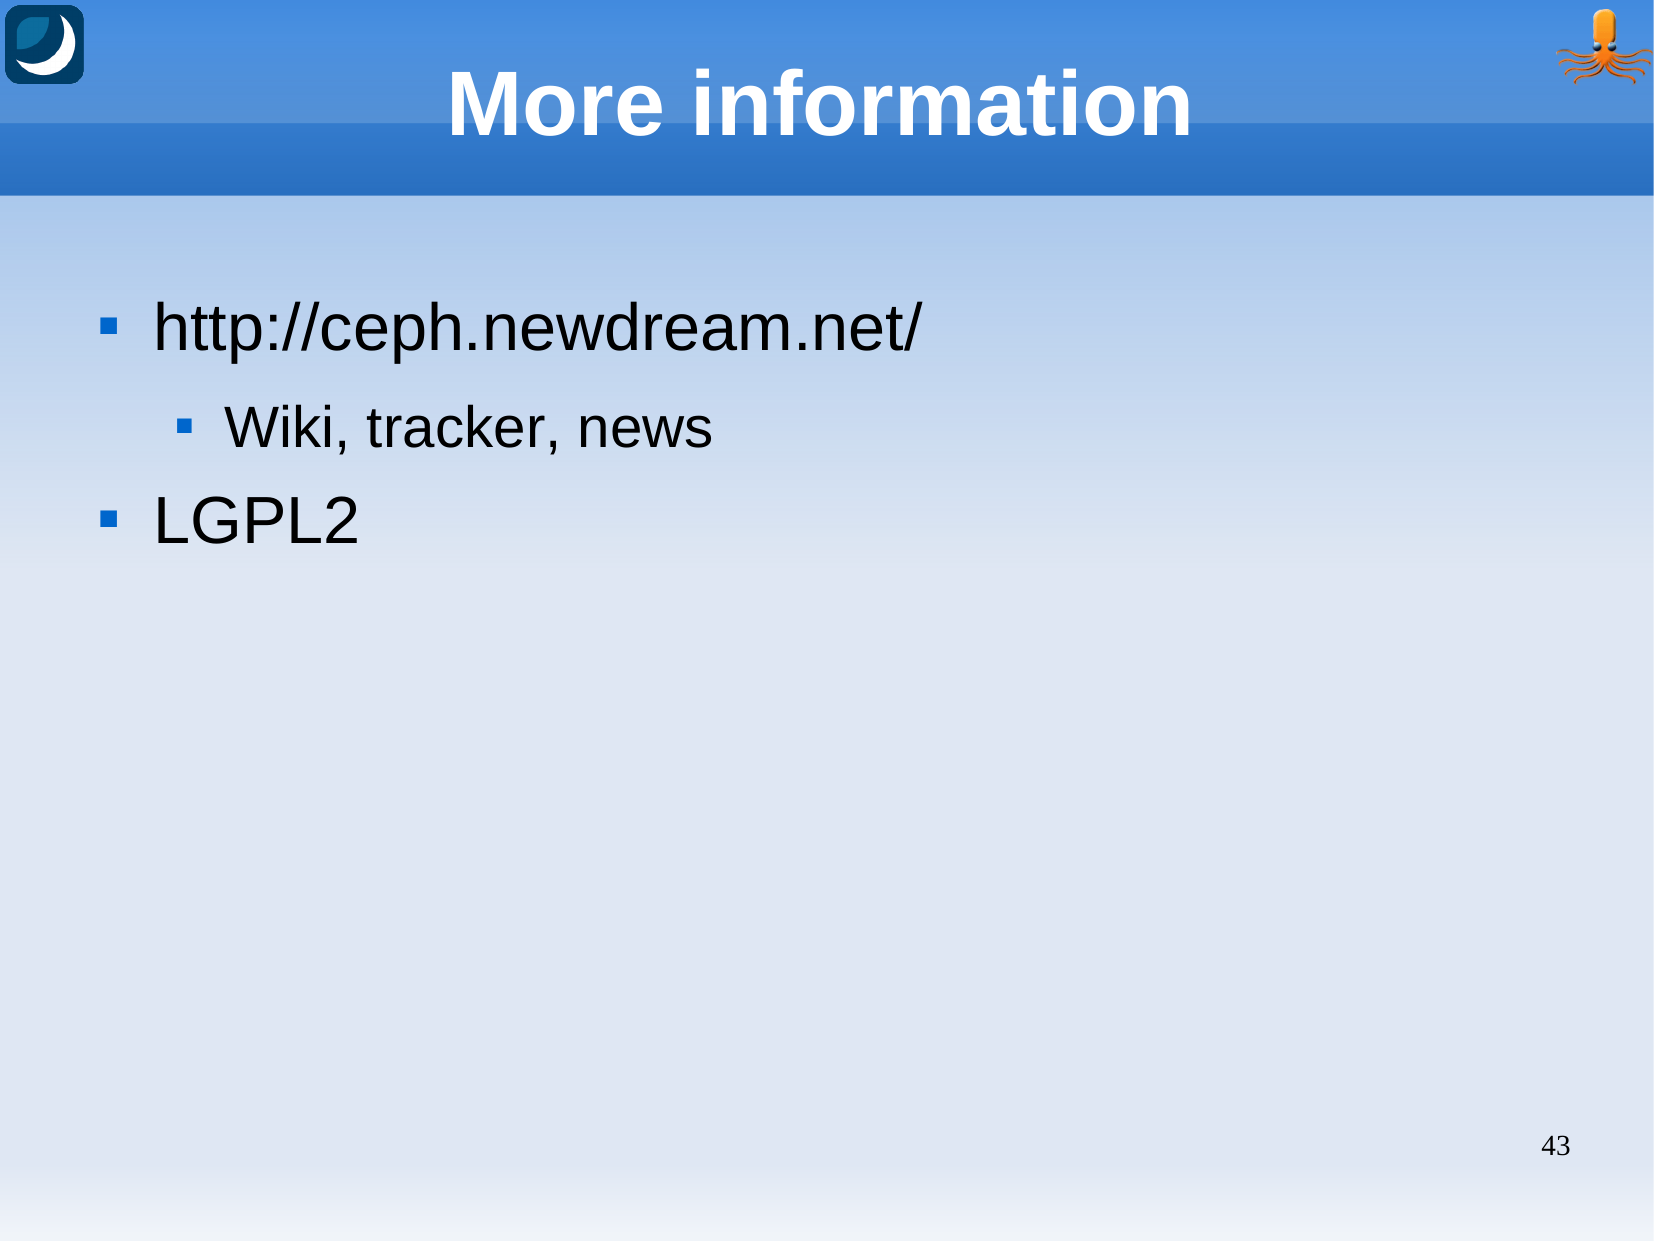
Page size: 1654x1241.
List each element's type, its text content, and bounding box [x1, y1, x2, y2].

list http://ceph.newdream.net/ Wiki, tracker, news LGPL2 [82, 290, 1571, 1094]
picture [0, 0, 1654, 1241]
title More information [76, 7, 1565, 200]
